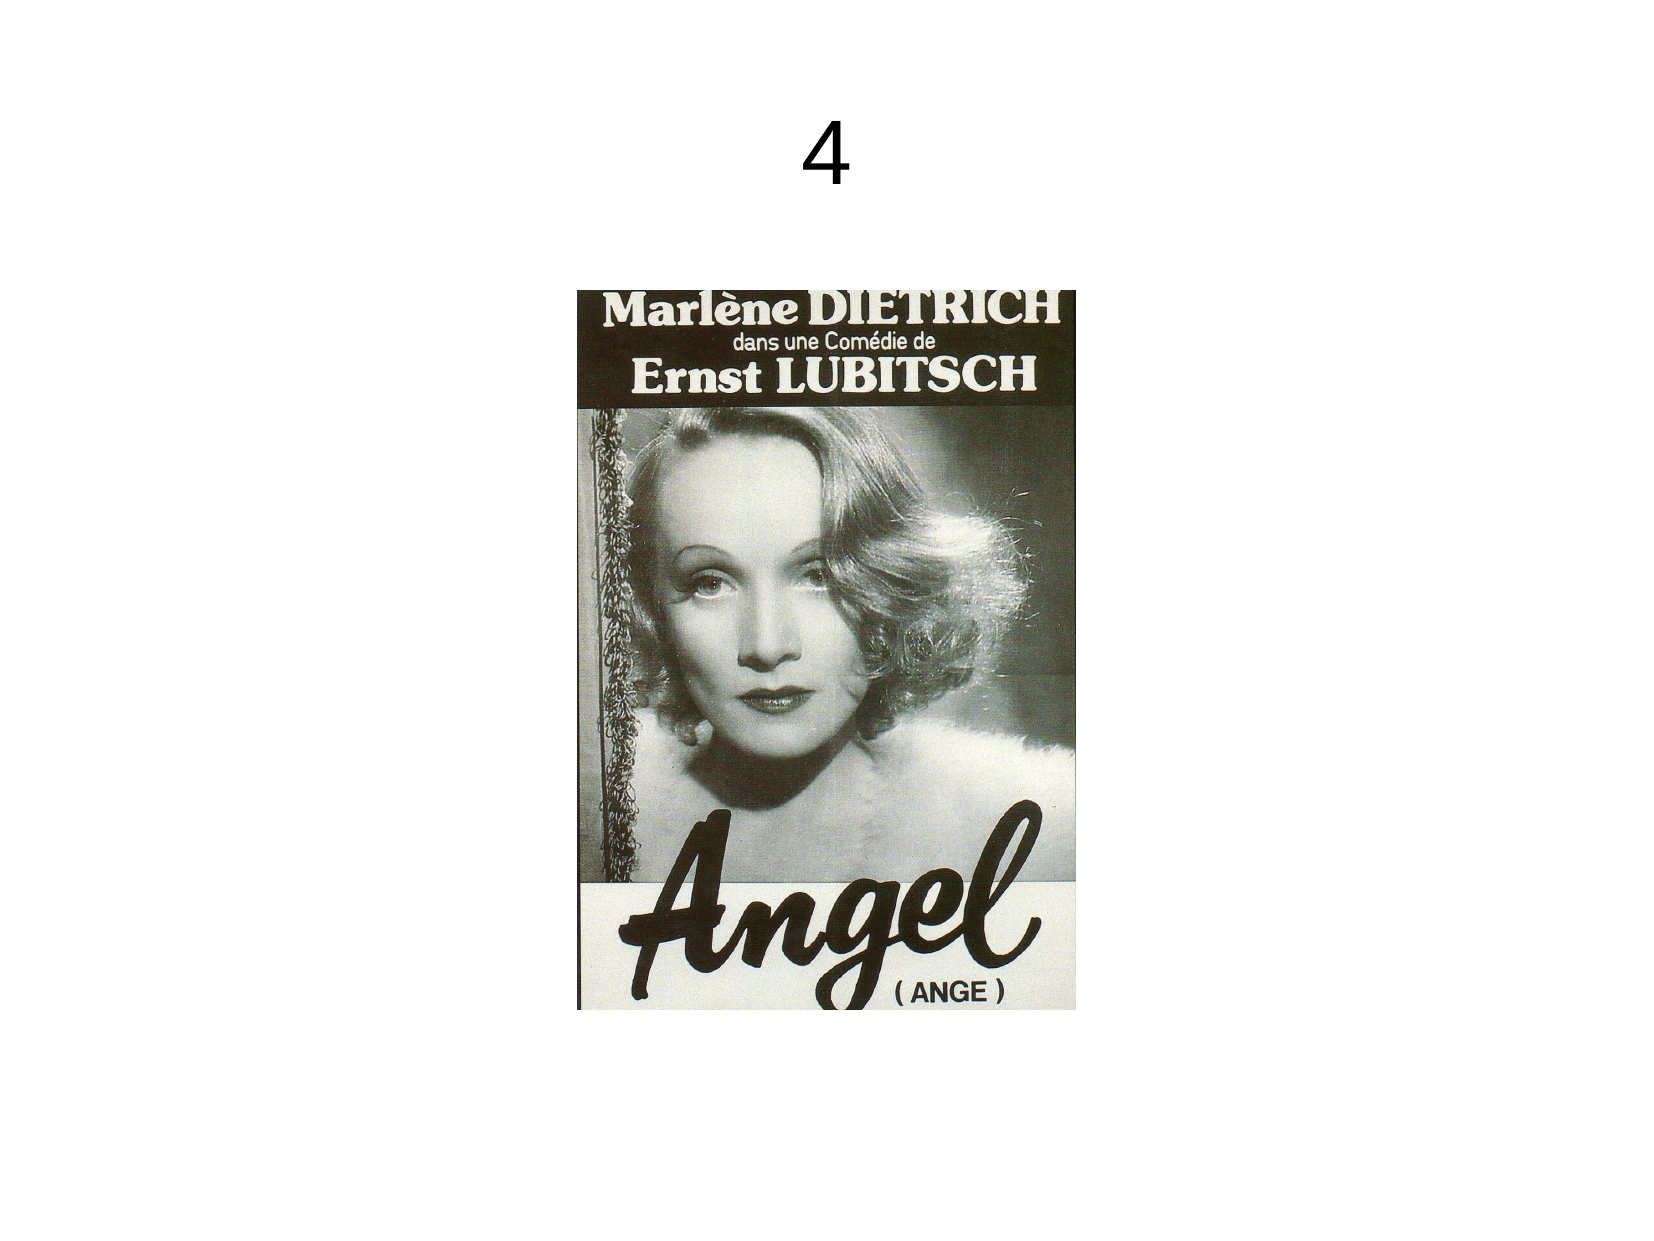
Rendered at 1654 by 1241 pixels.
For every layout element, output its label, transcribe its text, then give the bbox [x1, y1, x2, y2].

title 4 [82, 49, 1571, 257]
picture [577, 290, 1076, 1010]
